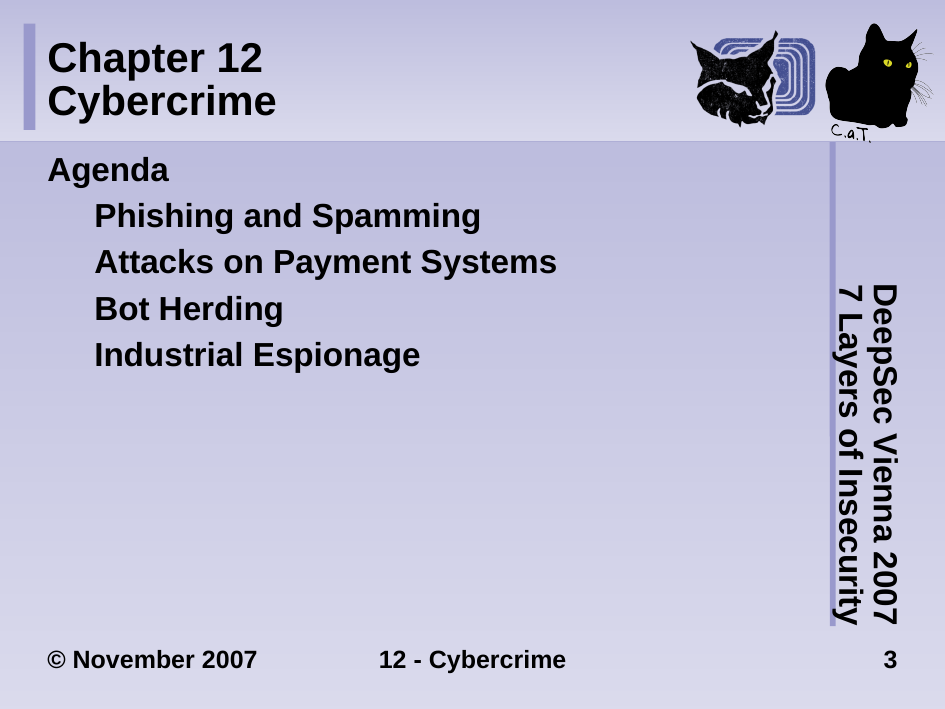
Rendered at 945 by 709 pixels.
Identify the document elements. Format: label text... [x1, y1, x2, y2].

title Chapter 12 Cybercrime [47, 37, 813, 130]
picture [685, 23, 934, 143]
list Agenda Phishing and Spamming Attacks on Payment Systems Bot Herding Industrial Espionage [47, 153, 815, 634]
